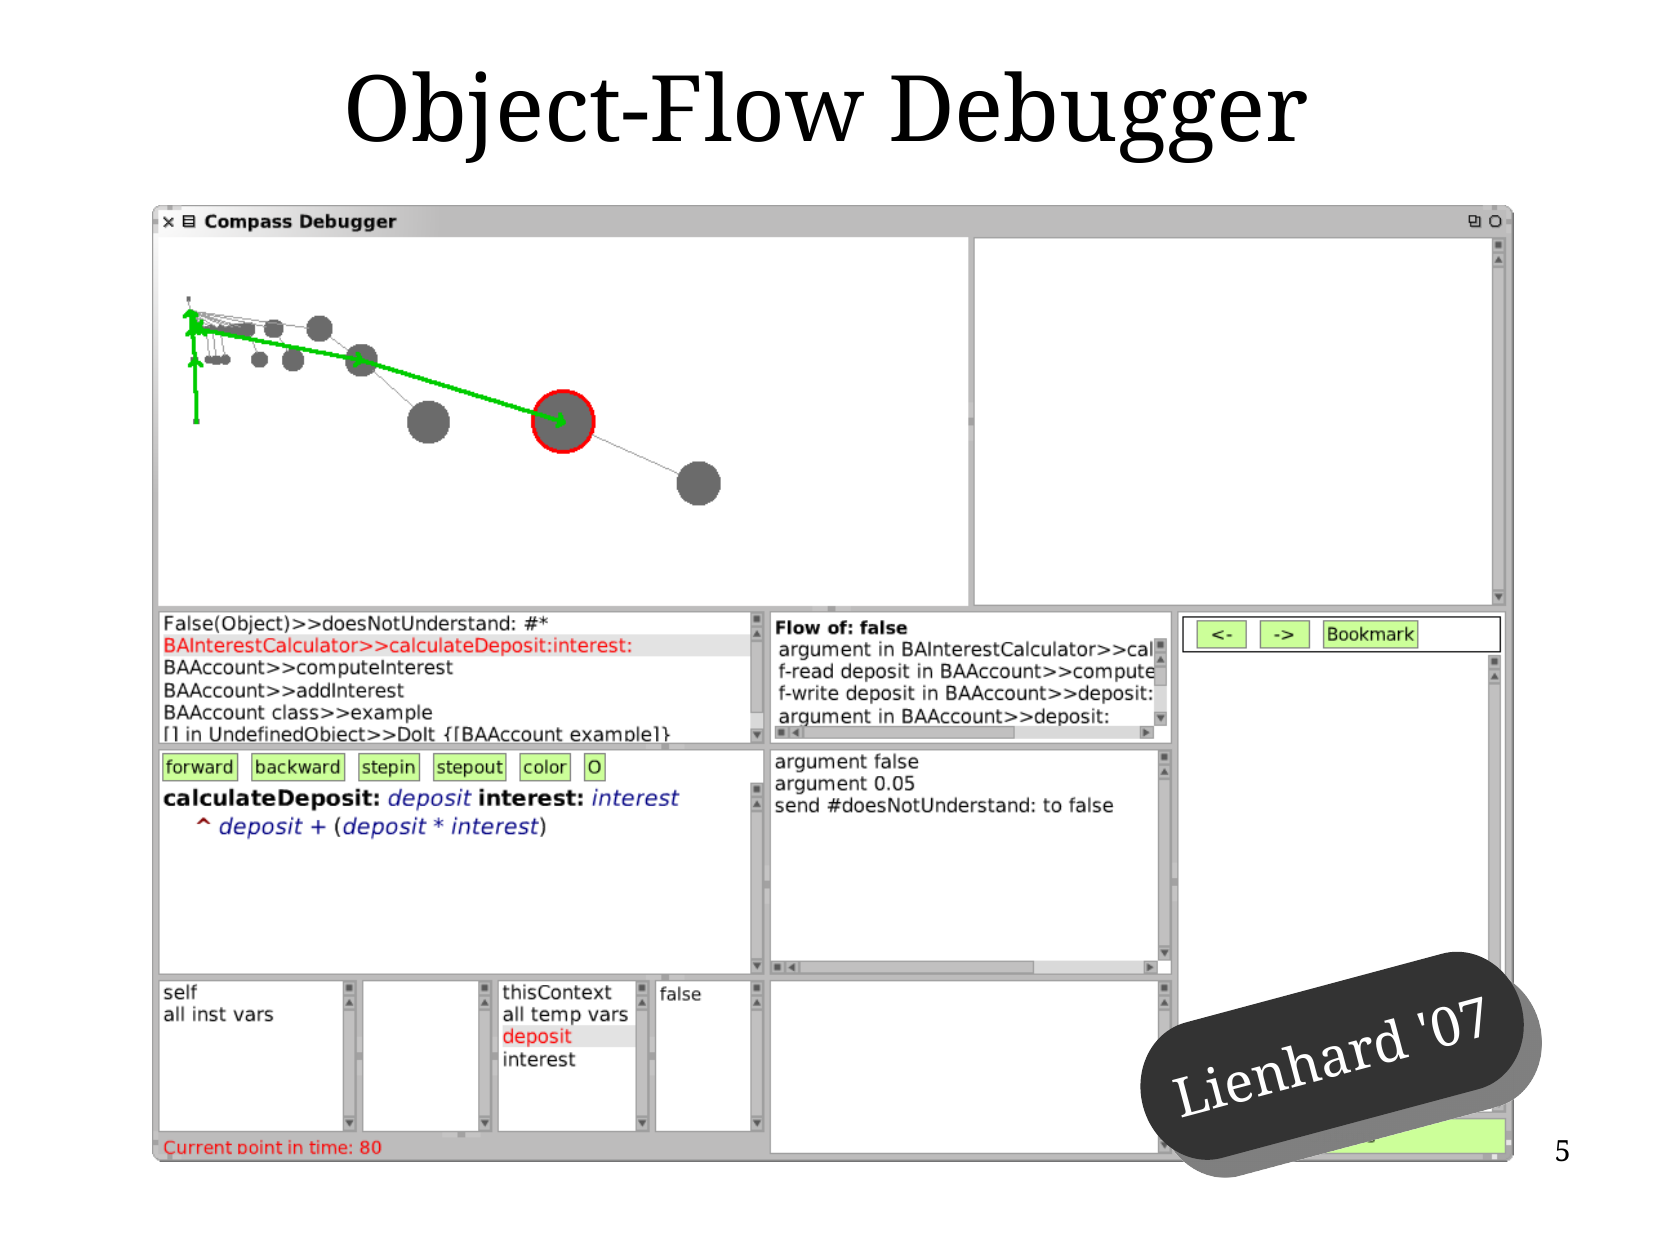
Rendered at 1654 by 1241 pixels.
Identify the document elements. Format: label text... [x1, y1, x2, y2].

picture [152, 210, 1514, 1162]
title Object-Flow Debugger [82, 2, 1571, 210]
text_box Lienhard '07 [1140, 951, 1524, 1160]
